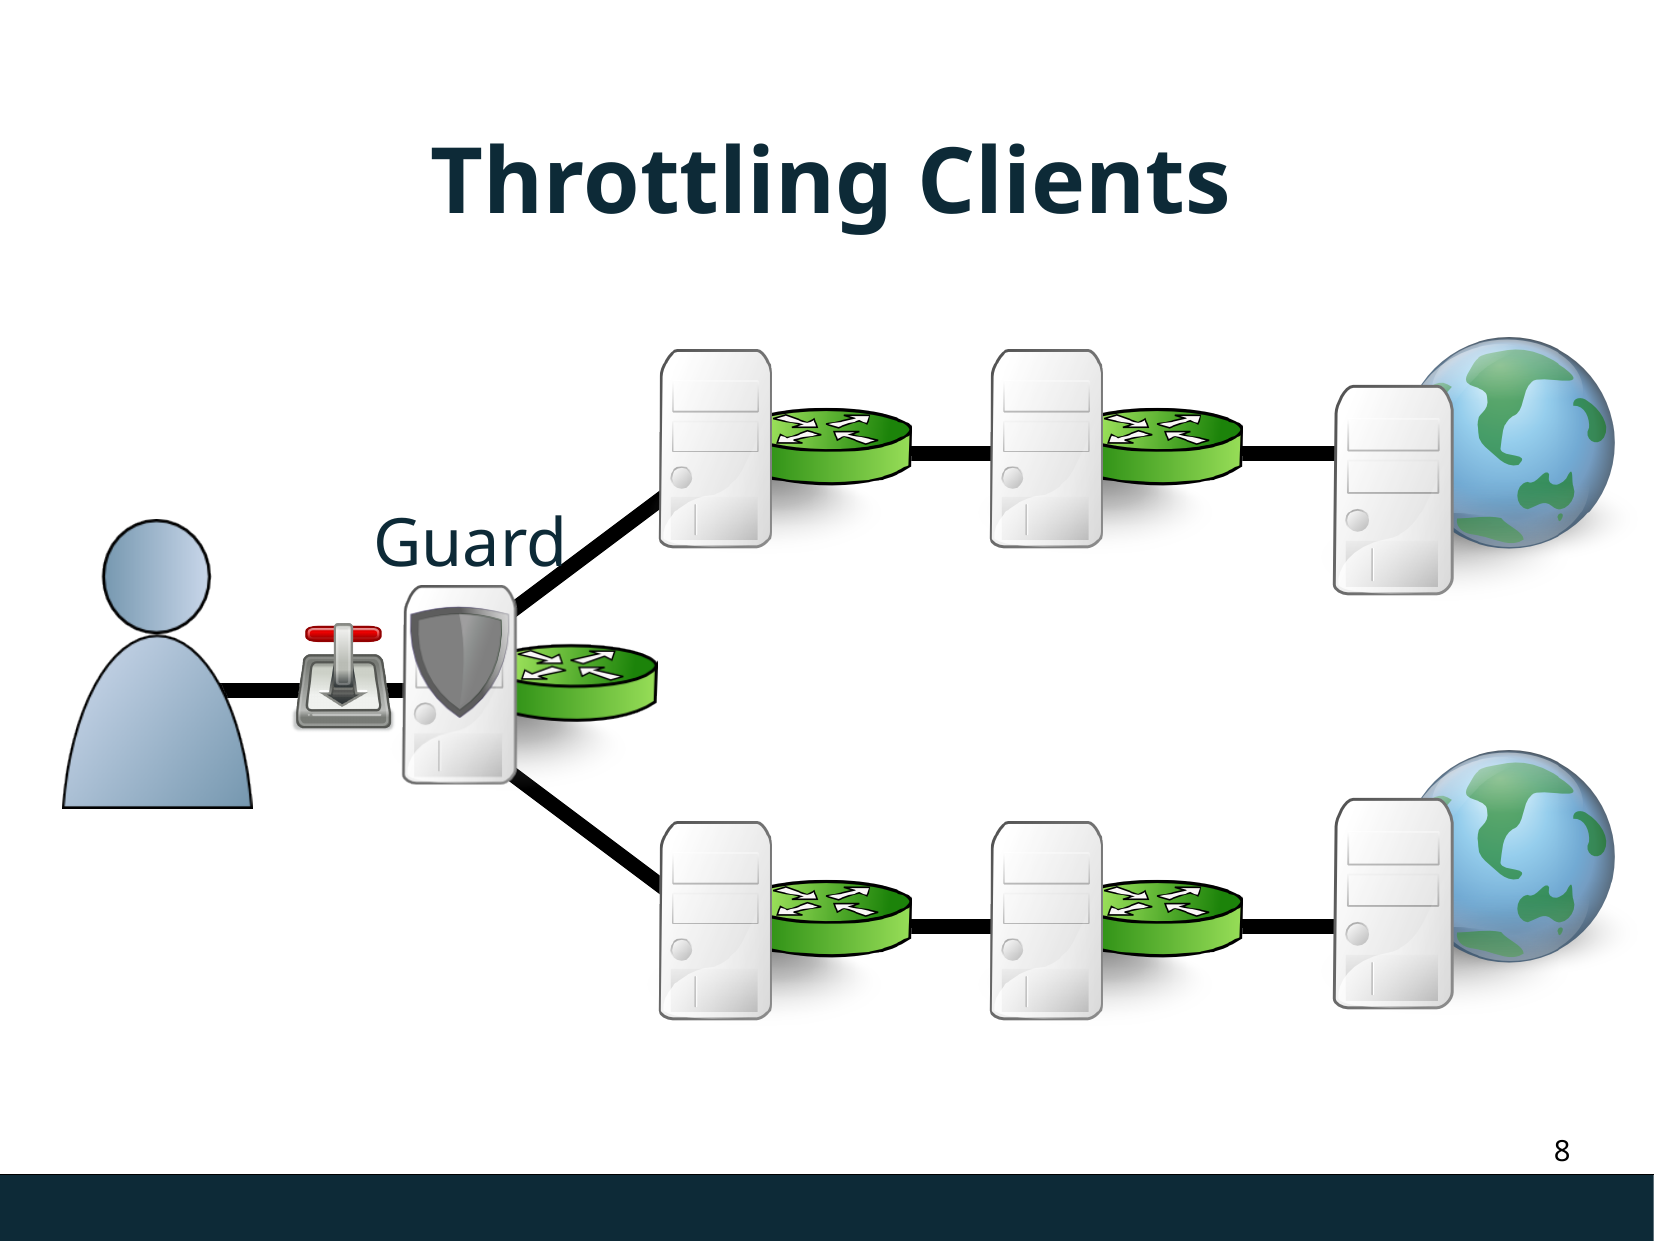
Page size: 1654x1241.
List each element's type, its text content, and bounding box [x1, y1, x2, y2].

picture [646, 821, 912, 1026]
title Throttling Clients [86, 74, 1575, 282]
picture [62, 519, 253, 809]
picture [646, 349, 912, 554]
picture [977, 349, 1243, 554]
picture [977, 821, 1243, 1026]
picture [290, 585, 658, 791]
picture [1320, 750, 1638, 1015]
text_box Guard [358, 487, 559, 579]
picture [1320, 337, 1638, 601]
